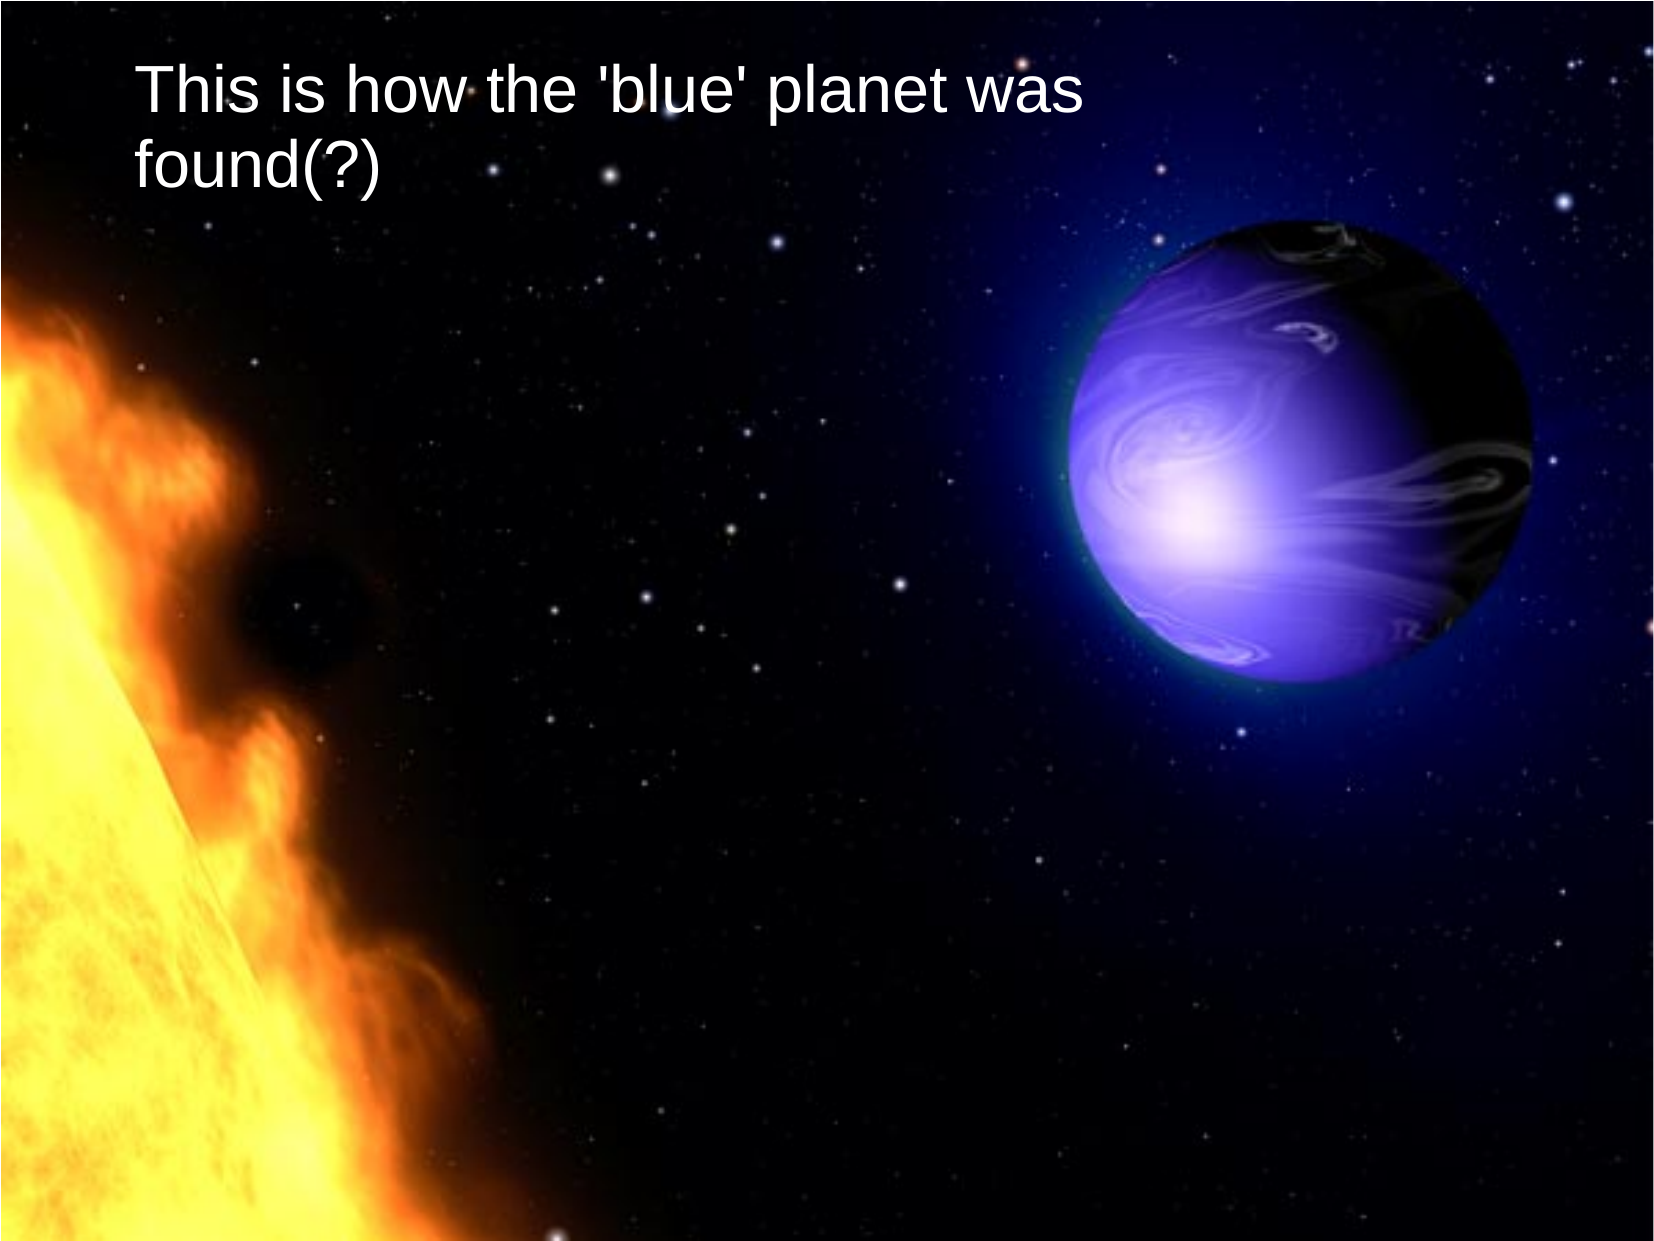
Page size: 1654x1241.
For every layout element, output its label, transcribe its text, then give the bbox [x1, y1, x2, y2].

picture [1, 1, 1654, 1241]
text_box This is how the 'blue' planet was found(?) [120, 45, 1276, 210]
